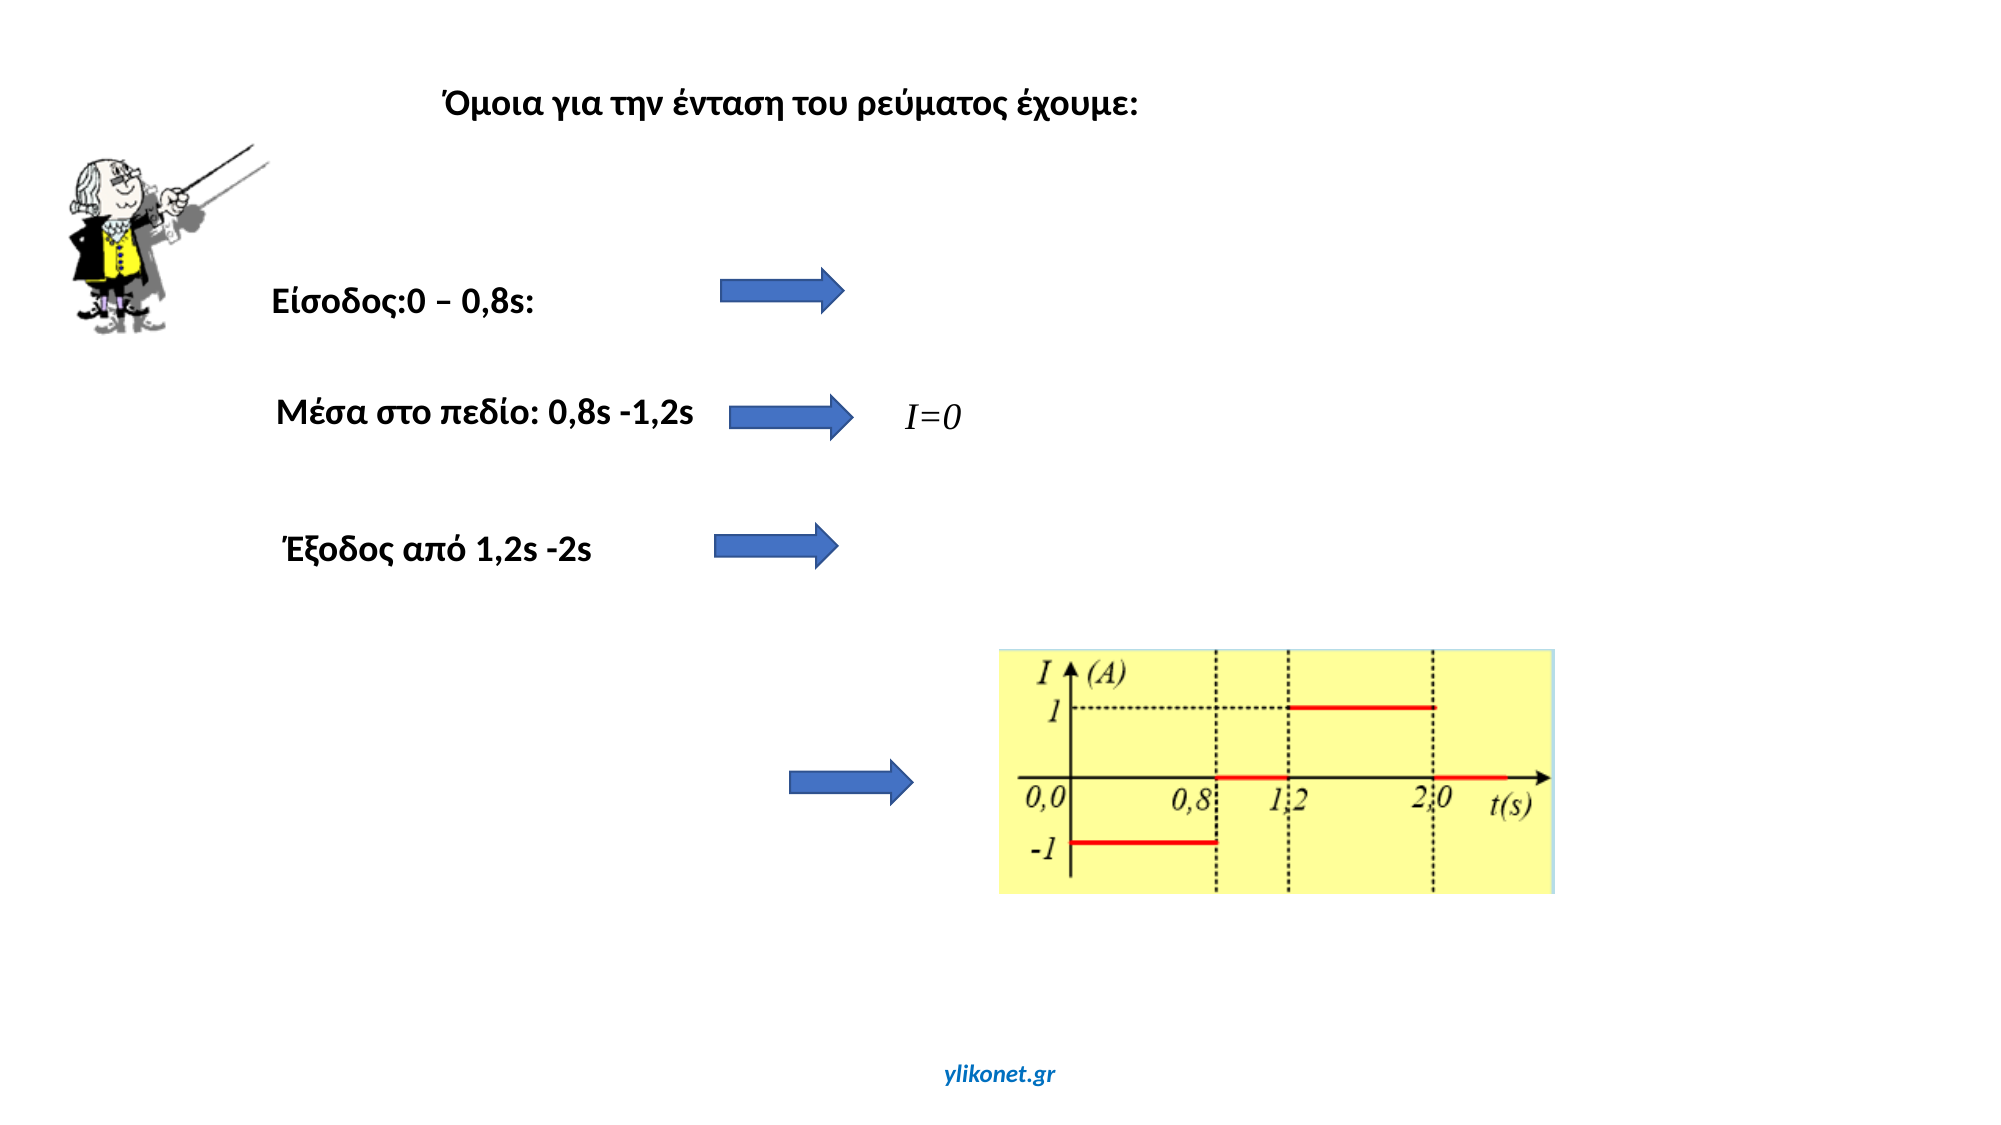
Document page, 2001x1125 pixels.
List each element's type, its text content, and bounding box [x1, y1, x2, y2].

text_box Όμοια για την ένταση του ρεύματος έχουμε: [279, 70, 1161, 132]
text_box [715, 524, 838, 568]
text_box Είσοδος:0 – 0,8s: [256, 268, 659, 329]
text_box Μέσα στο πεδίο: 0,8s -1,2s [260, 379, 713, 441]
picture [999, 649, 1555, 894]
text_box ylikonet.gr [683, 1042, 1317, 1103]
text_box [721, 269, 844, 313]
text_box Ι=0 [880, 384, 977, 444]
text_box [790, 760, 913, 804]
picture [56, 139, 258, 332]
text_box [730, 395, 853, 439]
text_box Έξοδος από 1,2s -2s [271, 516, 650, 577]
